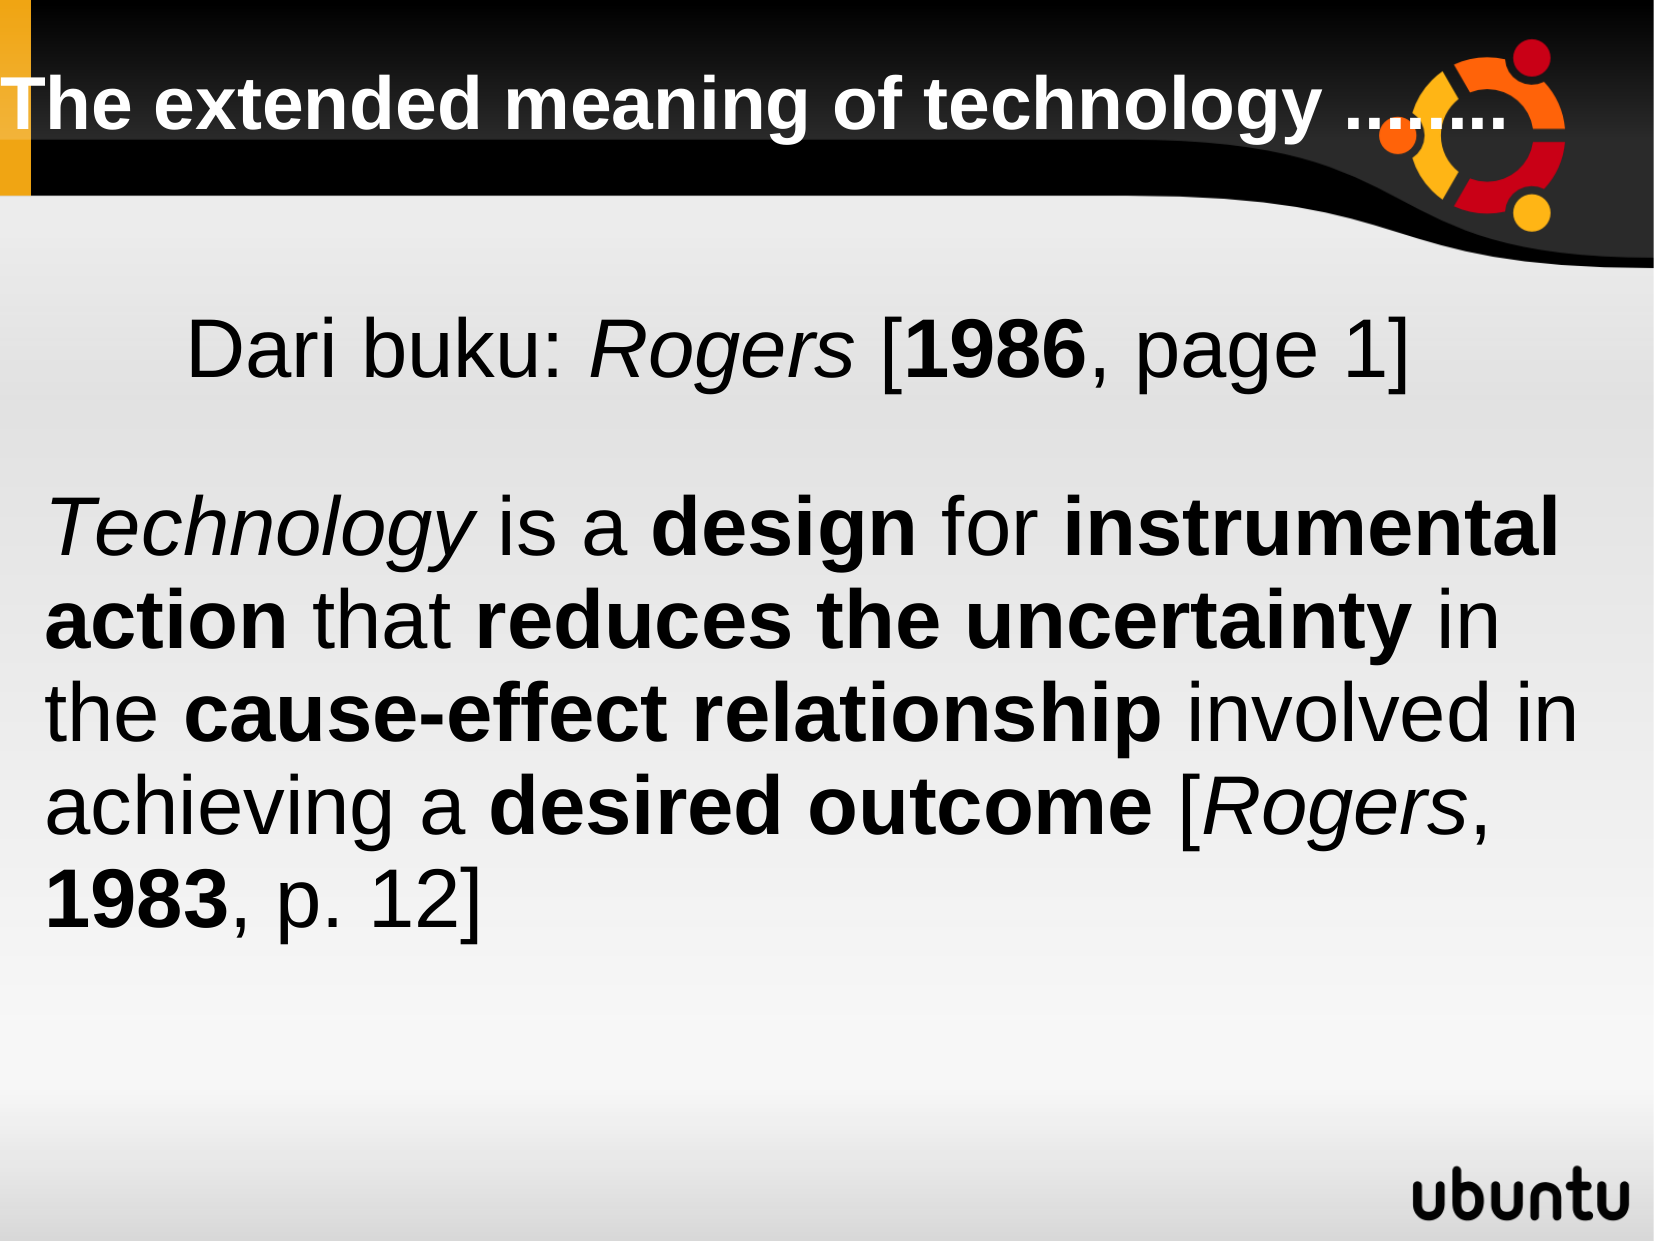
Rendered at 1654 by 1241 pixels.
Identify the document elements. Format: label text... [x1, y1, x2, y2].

picture [0, 0, 1654, 1241]
title The extended meaning of technology ........ [0, 29, 1565, 178]
text_box Technology is a design for instrumental action that reduces the uncertainty in the cause-effect relationship involved in achieving a desired outcome [Rogers, 1983, p. 12] [29, 472, 1625, 1116]
text_box Dari buku: Rogers [1986, page 1] [147, 295, 1565, 436]
